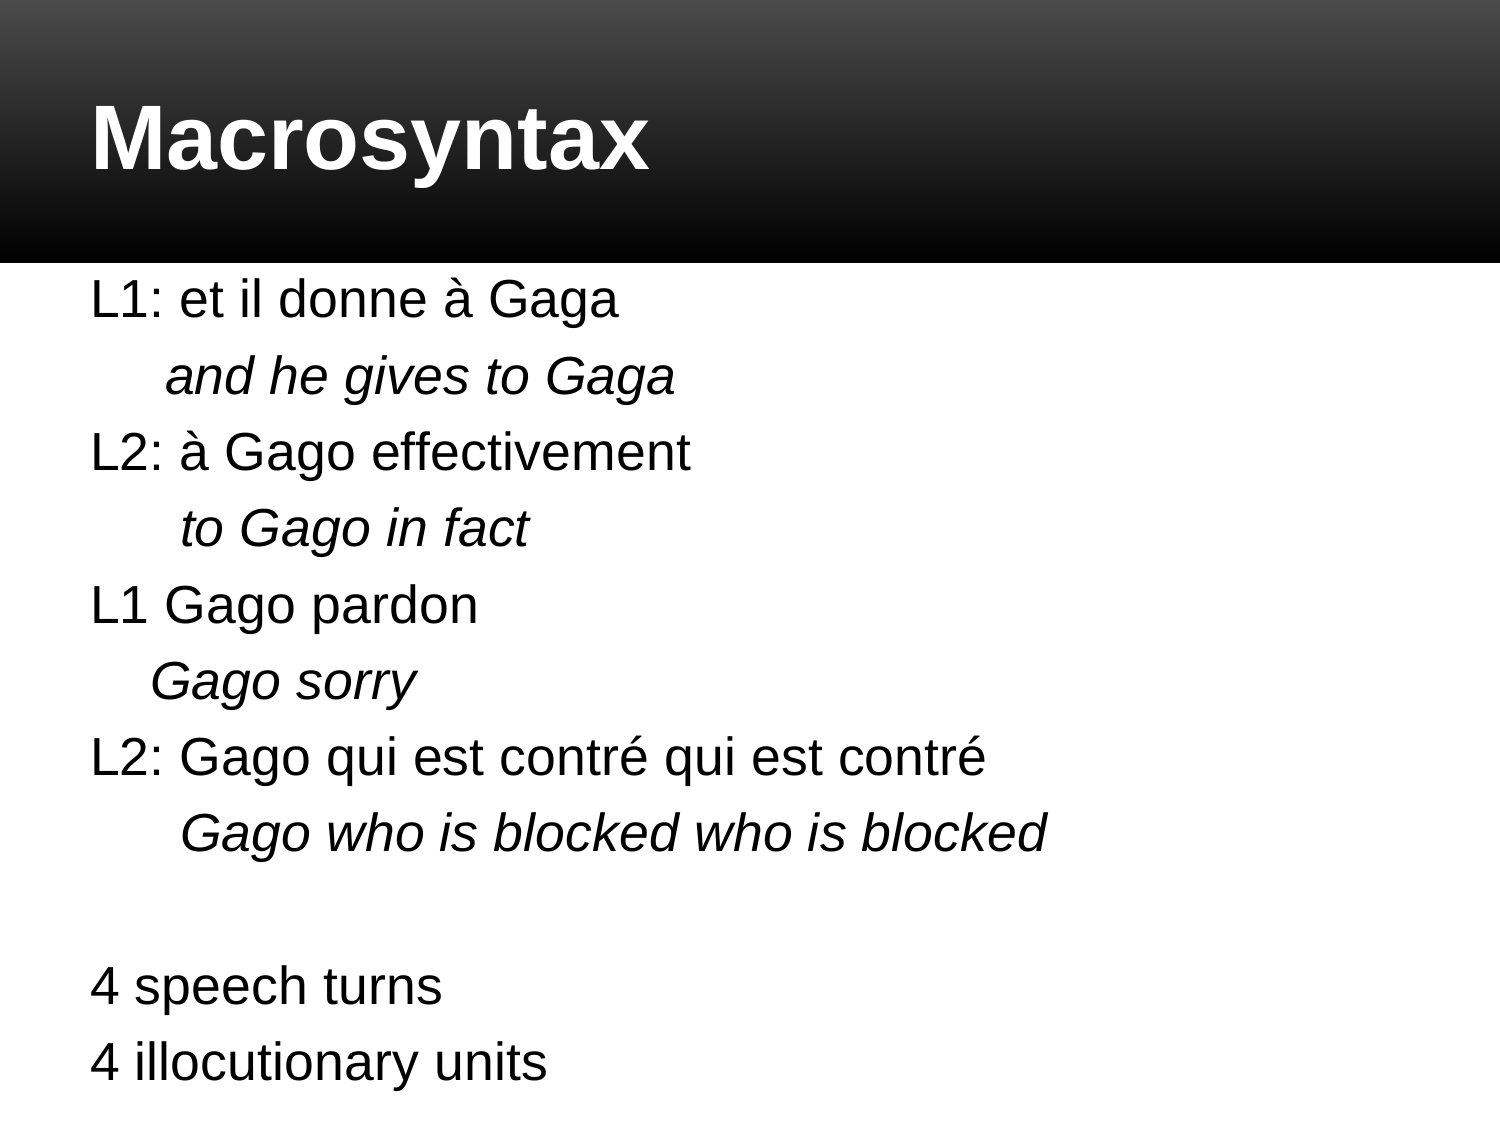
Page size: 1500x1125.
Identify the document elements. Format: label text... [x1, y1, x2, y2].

title Macrosyntax [75, 45, 1426, 233]
list L1: et il donne à Gaga and he gives to Gaga L2: à Gago effectivement to Gago in fact L1 Gago pardon Gago sorry L2: Gago qui est contré qui est contré Gago who is blocked who is blocked 4 speech turns 4 illocutionary units [75, 262, 1426, 1109]
